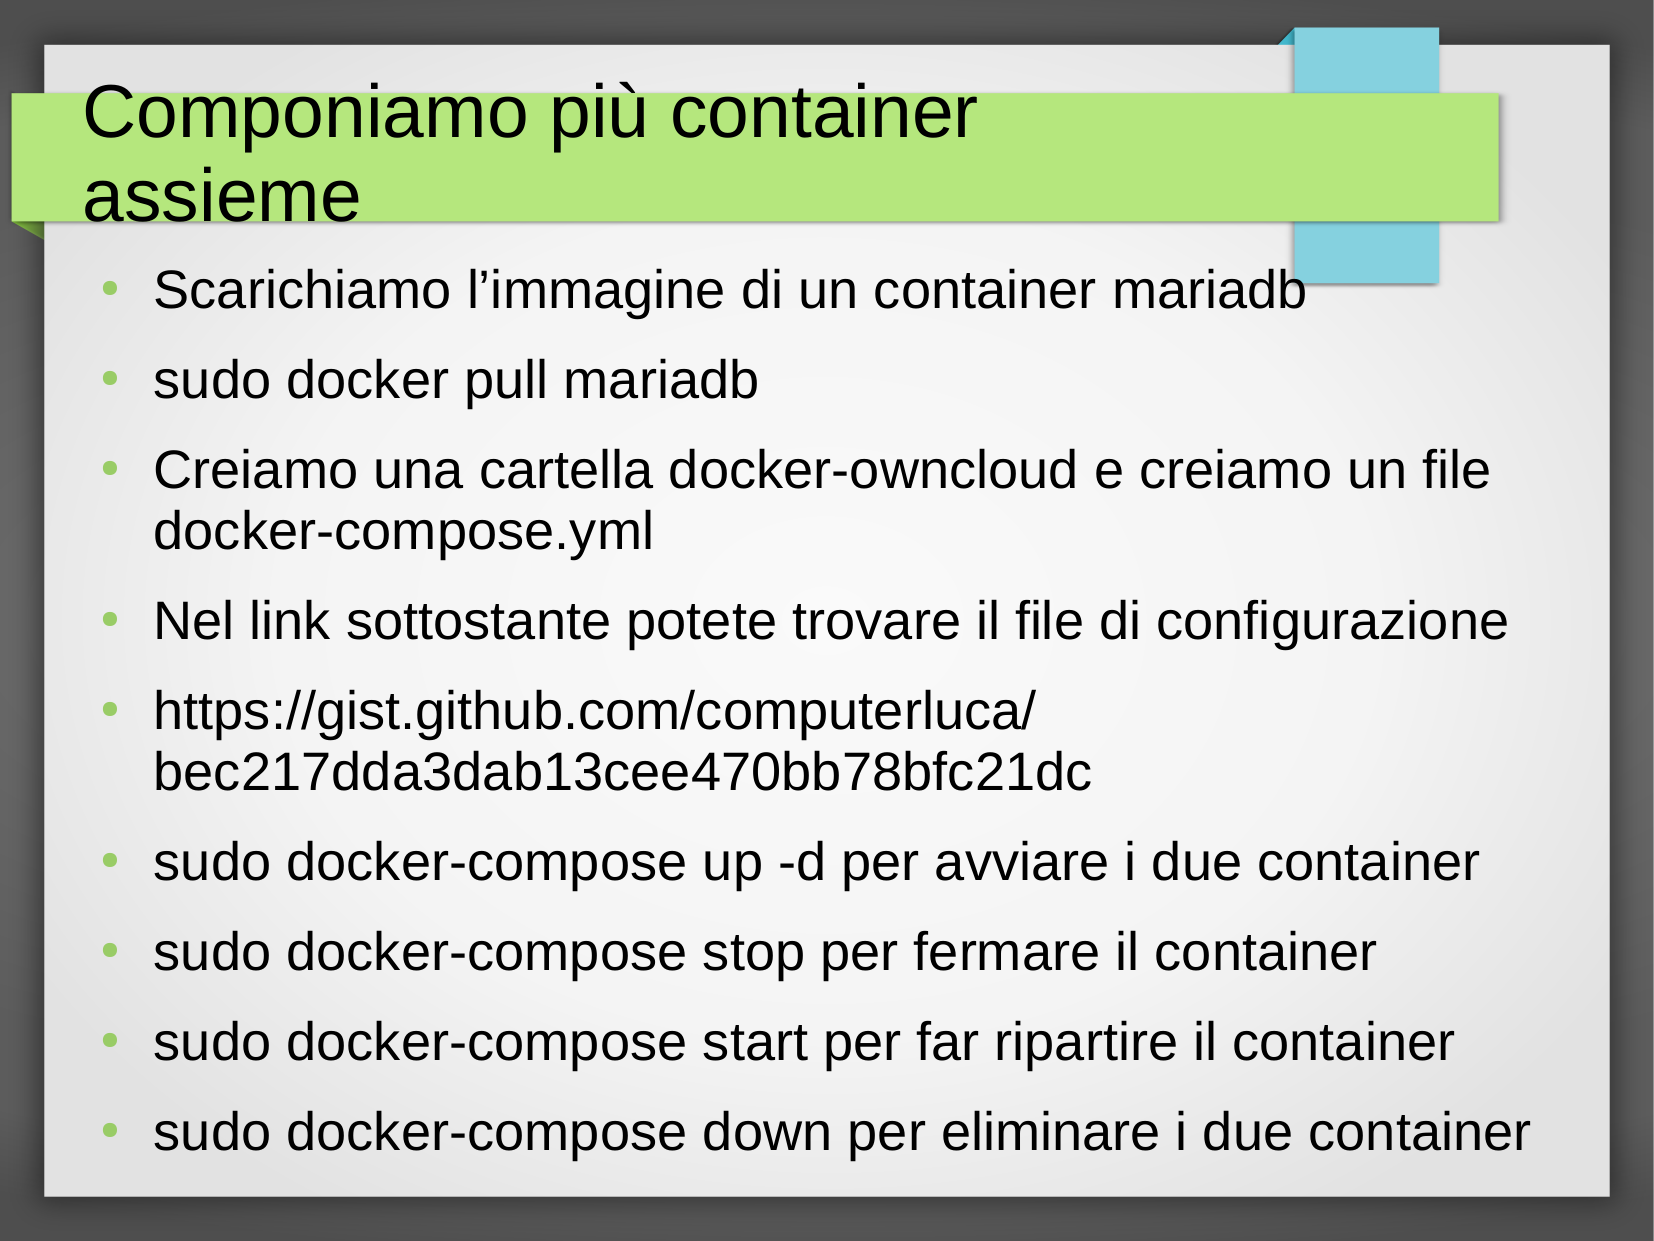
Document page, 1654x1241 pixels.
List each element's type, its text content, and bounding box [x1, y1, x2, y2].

title Componiamo più container assieme [82, 69, 1264, 238]
picture [0, 0, 1654, 1241]
list Scarichiamo l’immagine di un container mariadb sudo docker pull mariadb Creiamo una cartella docker-owncloud e creiamo un file docker-compose.yml Nel link sottostante potete trovare il file di configurazione https://gist.github.com/computerluca/bec217dda3dab13cee470bb78bfc21dc sudo docker-compose up -d per avviare i due container sudo docker-compose stop per fermare il container sudo docker-compose start per far ripartire il container sudo docker-compose down per eliminare i due container [82, 259, 1571, 1182]
